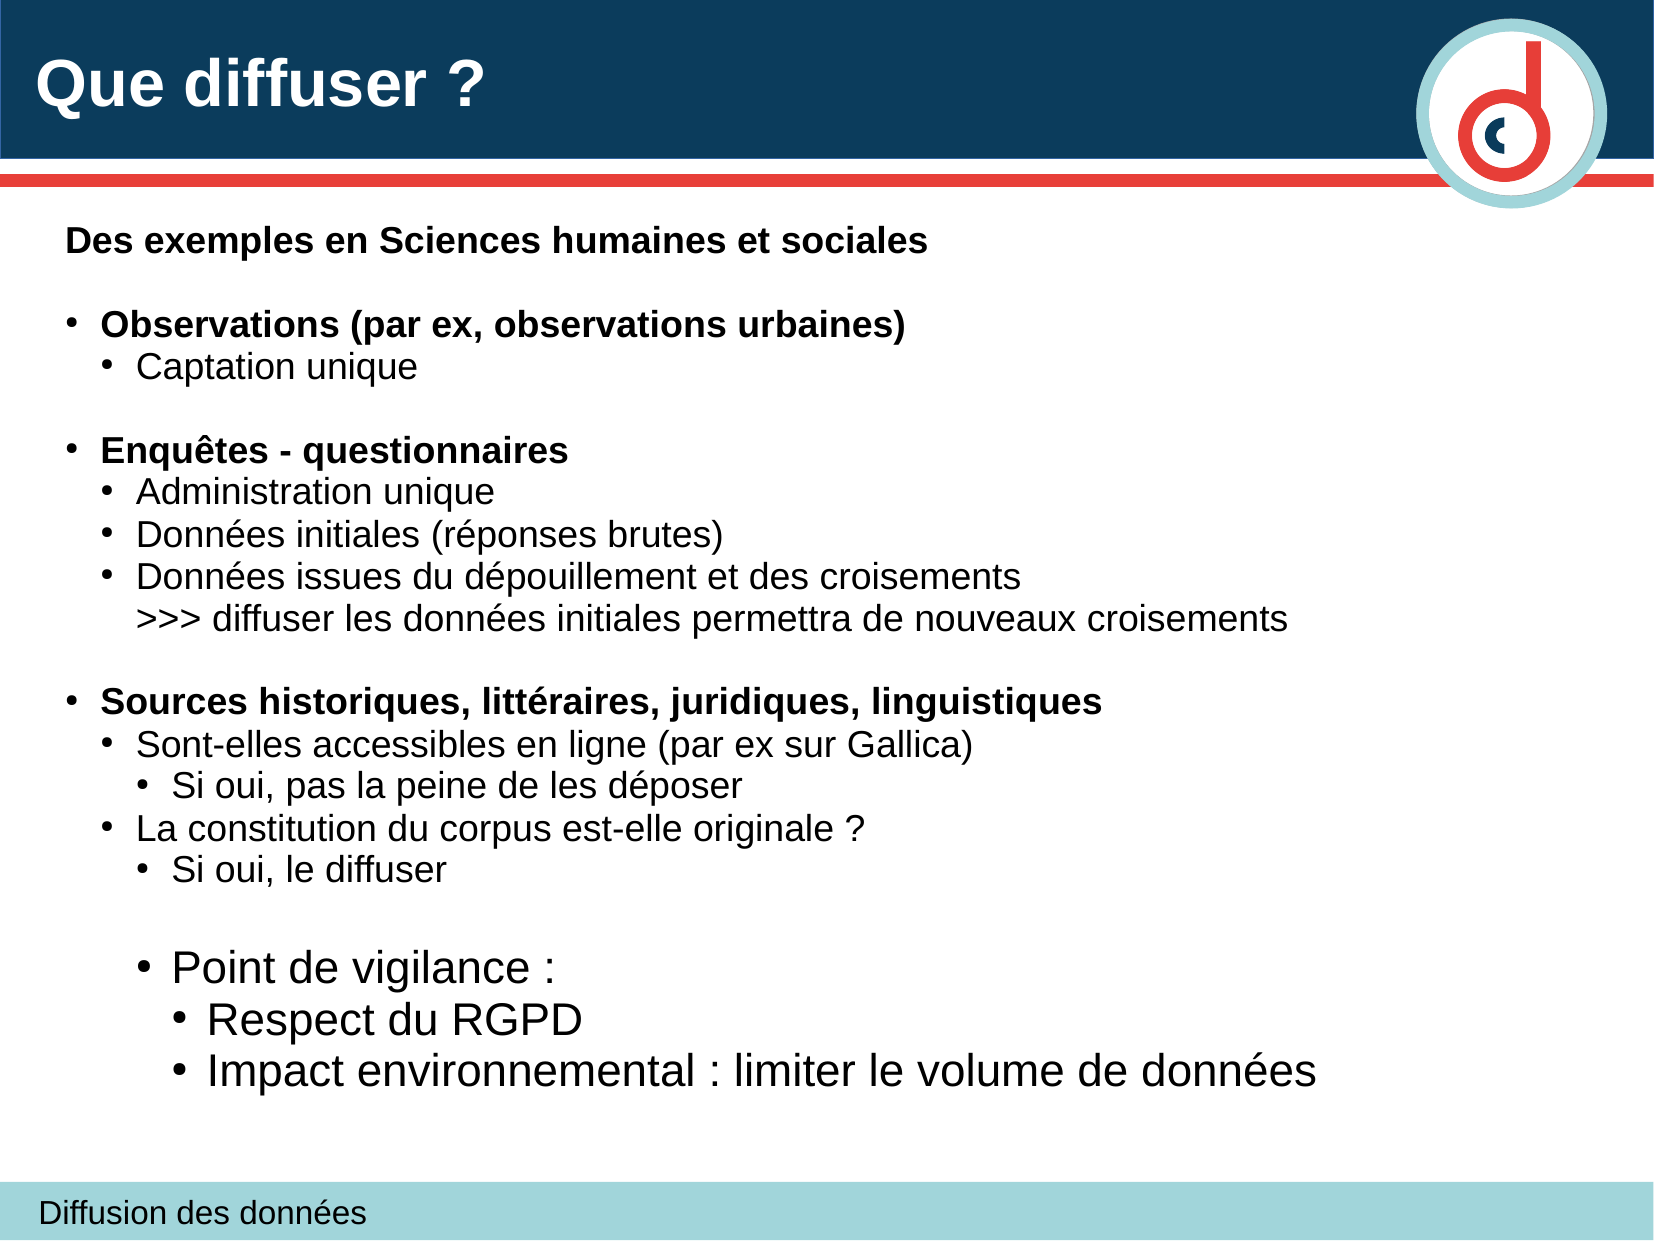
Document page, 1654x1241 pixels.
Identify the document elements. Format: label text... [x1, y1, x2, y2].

text_box Diffusion des données [23, 1187, 621, 1241]
text_box Des exemples en Sciences humaines et sociales Observations (par ex, observations urbaines) Captation unique Enquêtes - questionnaires Administration unique Données initiales (réponses brutes) Données issues du dépouillement et des croisements >>> diffuser les données initiales permettra de nouveaux croisements Sources historiques, littéraires, juridiques, linguistiques Sont-elles accessibles en ligne (par ex sur Gallica) Si oui, pas la peine de les déposer La constitution du corpus est-elle originale ? Si oui, le diffuser Point de vigilance : Respect du RGPD Impact environnemental : limiter le volume de données [29, 177, 1654, 1190]
title Que diffuser ? [35, 11, 1430, 159]
